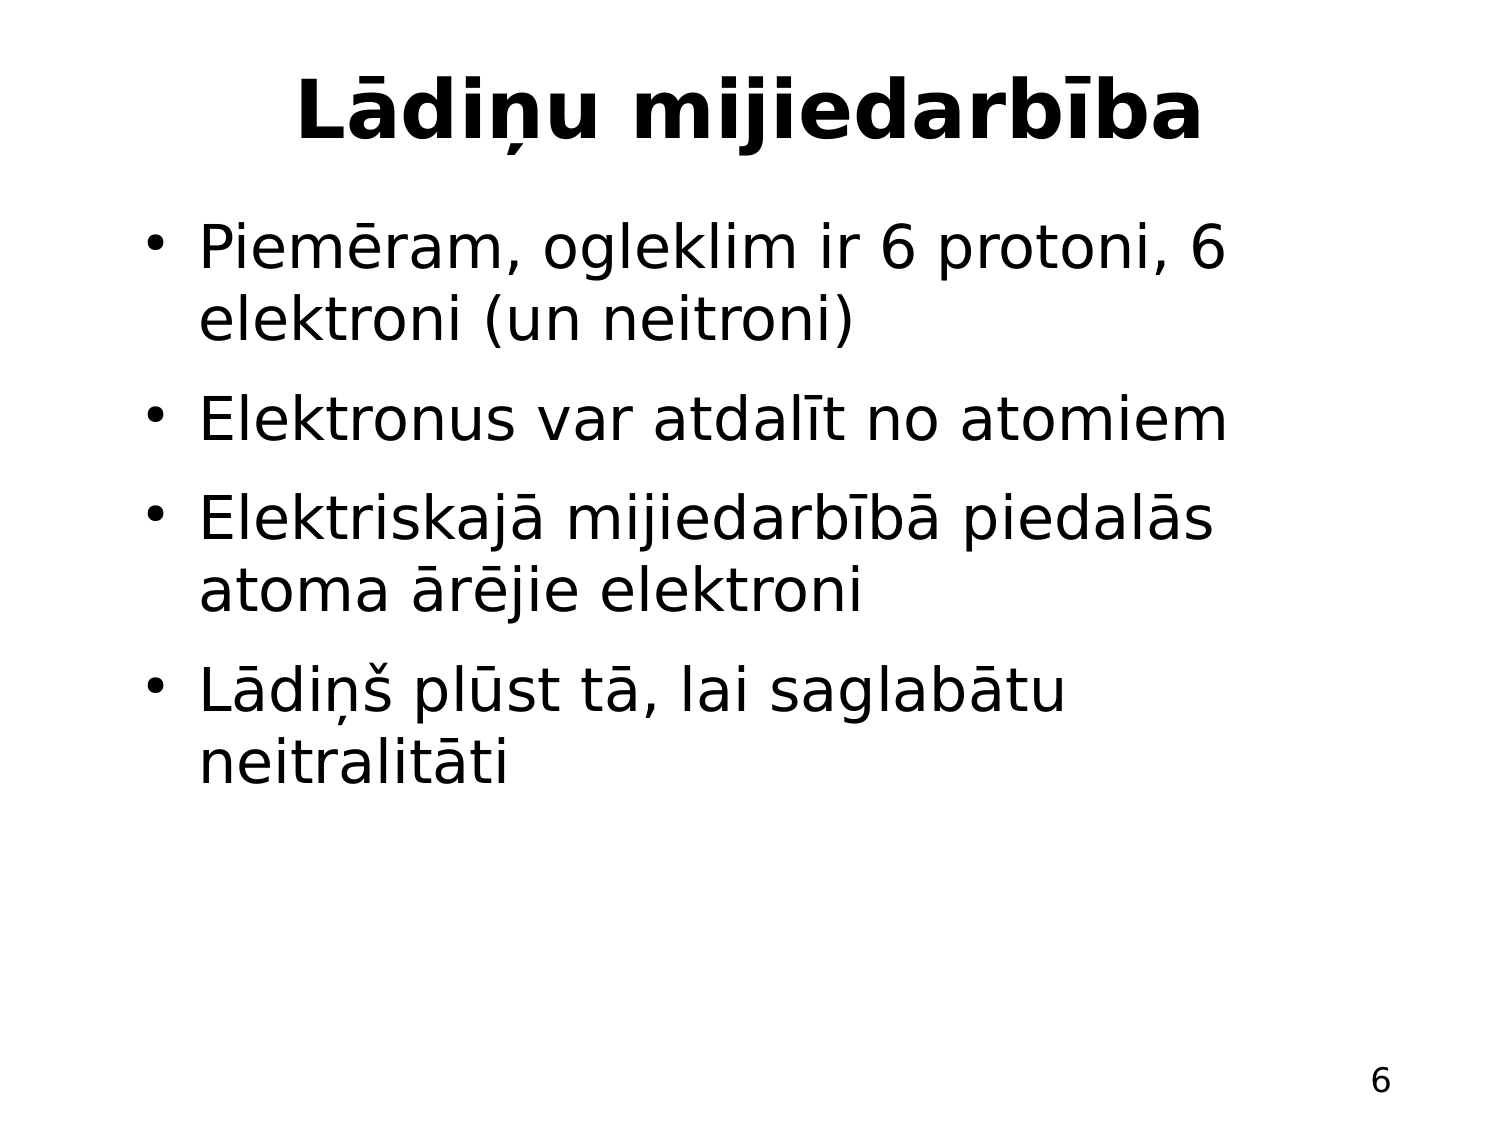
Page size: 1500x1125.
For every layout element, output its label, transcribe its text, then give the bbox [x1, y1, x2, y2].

title Lādiņu mijiedarbība [112, 12, 1388, 200]
list Piemēram, ogleklim ir 6 protoni, 6 elektroni (un neitroni) Elektronus var atdalīt no atomiem Elektriskajā mijiedarbībā piedalās atoma ārējie elektroni Lādiņš plūst tā, lai saglabātu neitralitāti [112, 200, 1388, 1026]
